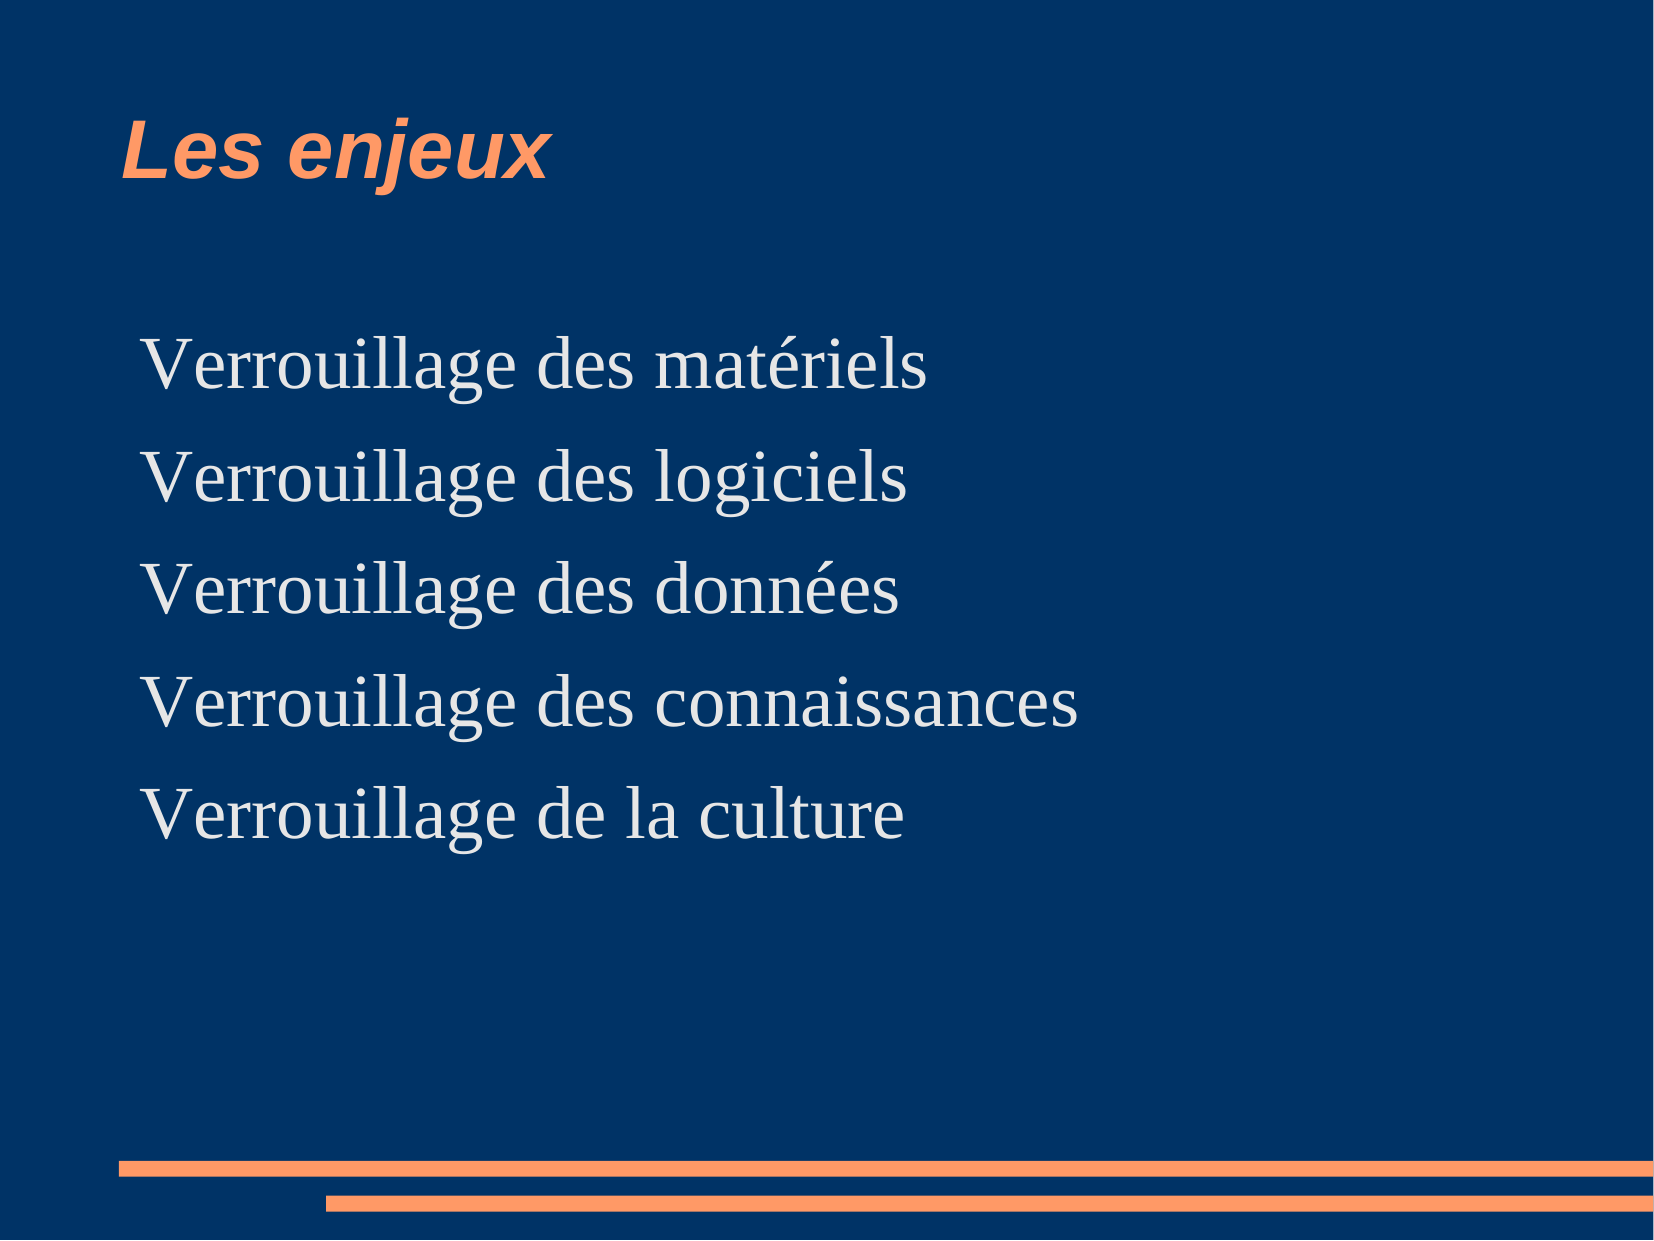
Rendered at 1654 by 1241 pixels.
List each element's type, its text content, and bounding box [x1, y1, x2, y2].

list Verrouillage des matériels Verrouillage des logiciels Verrouillage des données Verrouillage des connaissances Verrouillage de la culture [121, 322, 1561, 1063]
title Les enjeux [121, 46, 1534, 254]
